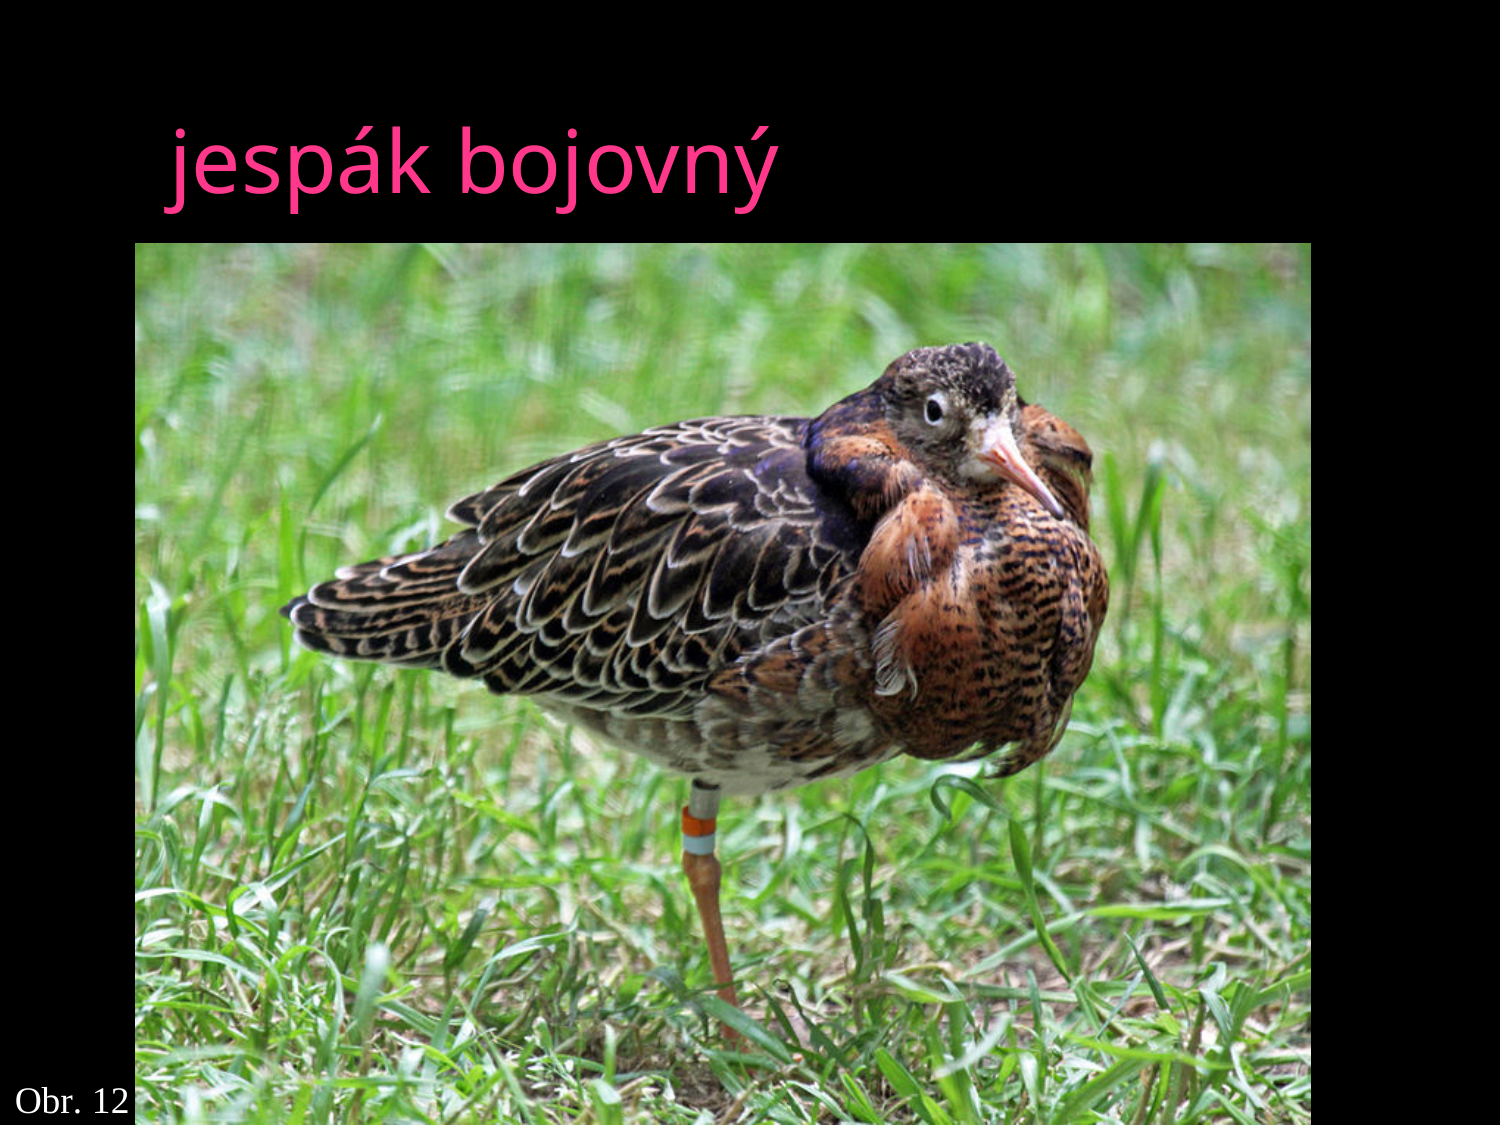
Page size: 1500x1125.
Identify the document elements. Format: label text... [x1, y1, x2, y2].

title jespák bojovný [75, 43, 1426, 274]
text_box Obr. 12 [0, 1068, 148, 1125]
picture [135, 243, 1311, 1125]
